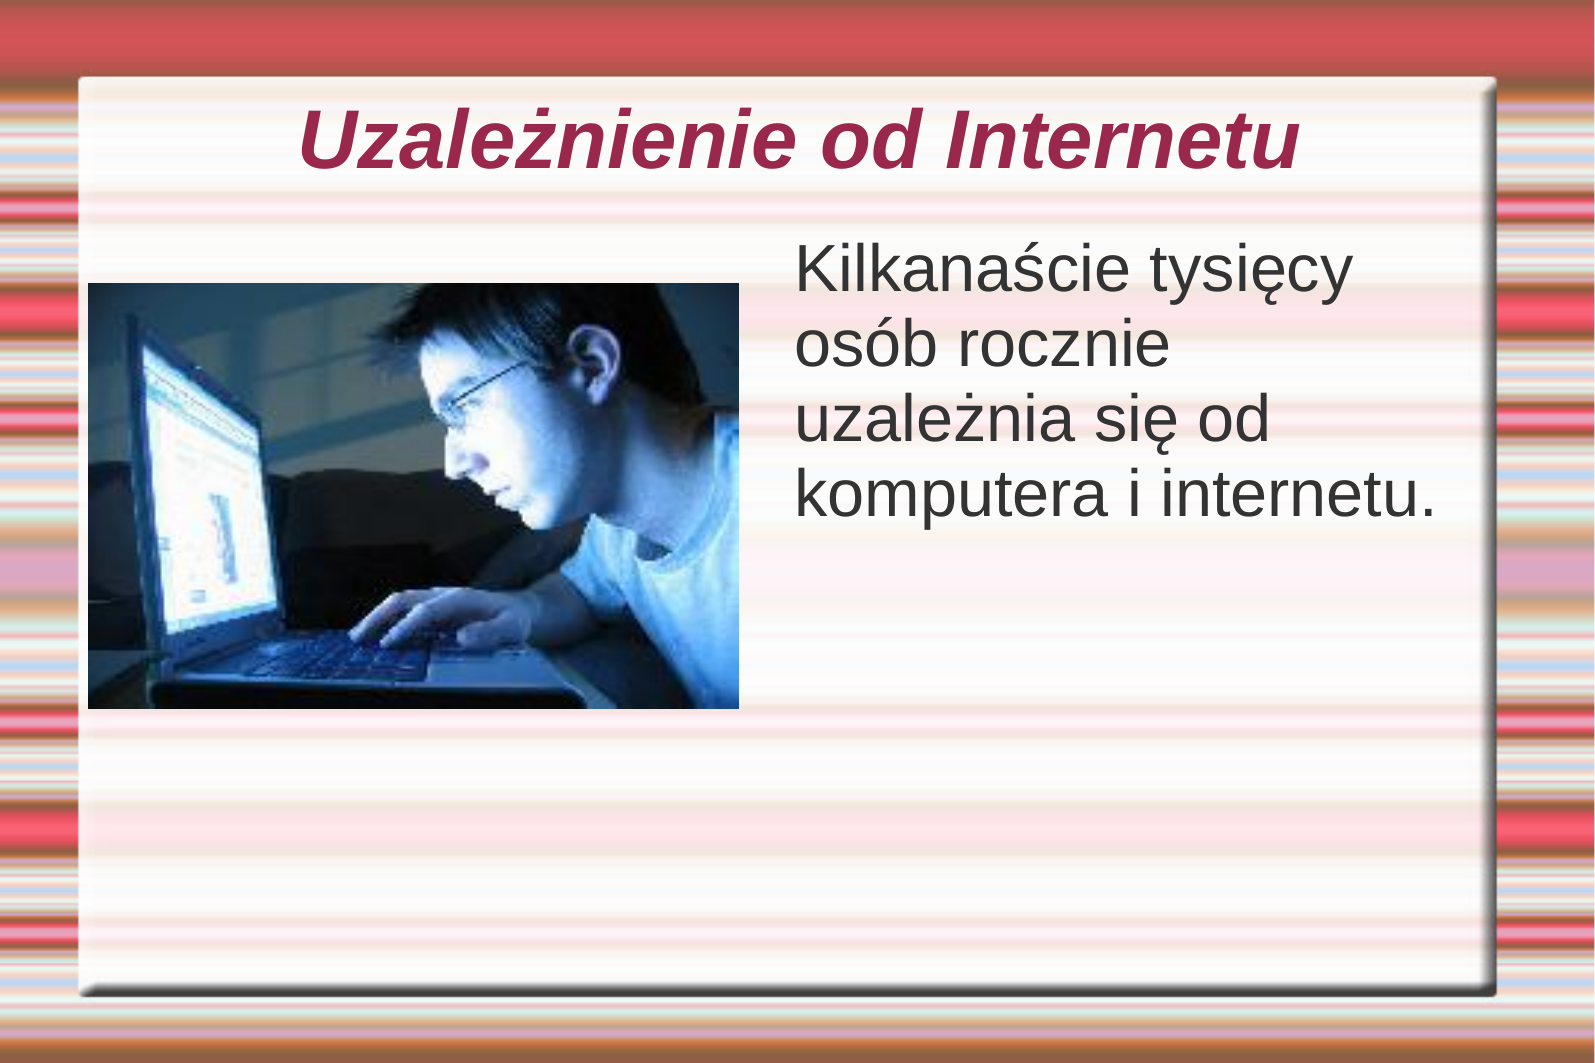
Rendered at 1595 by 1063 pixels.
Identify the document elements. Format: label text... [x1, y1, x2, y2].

list Kilkanaście tysięcy osób rocznie uzależnia się od komputera i internetu. [711, 231, 1463, 902]
title Uzależnienie od Internetu [118, 50, 1481, 229]
picture [0, 0, 1595, 1063]
